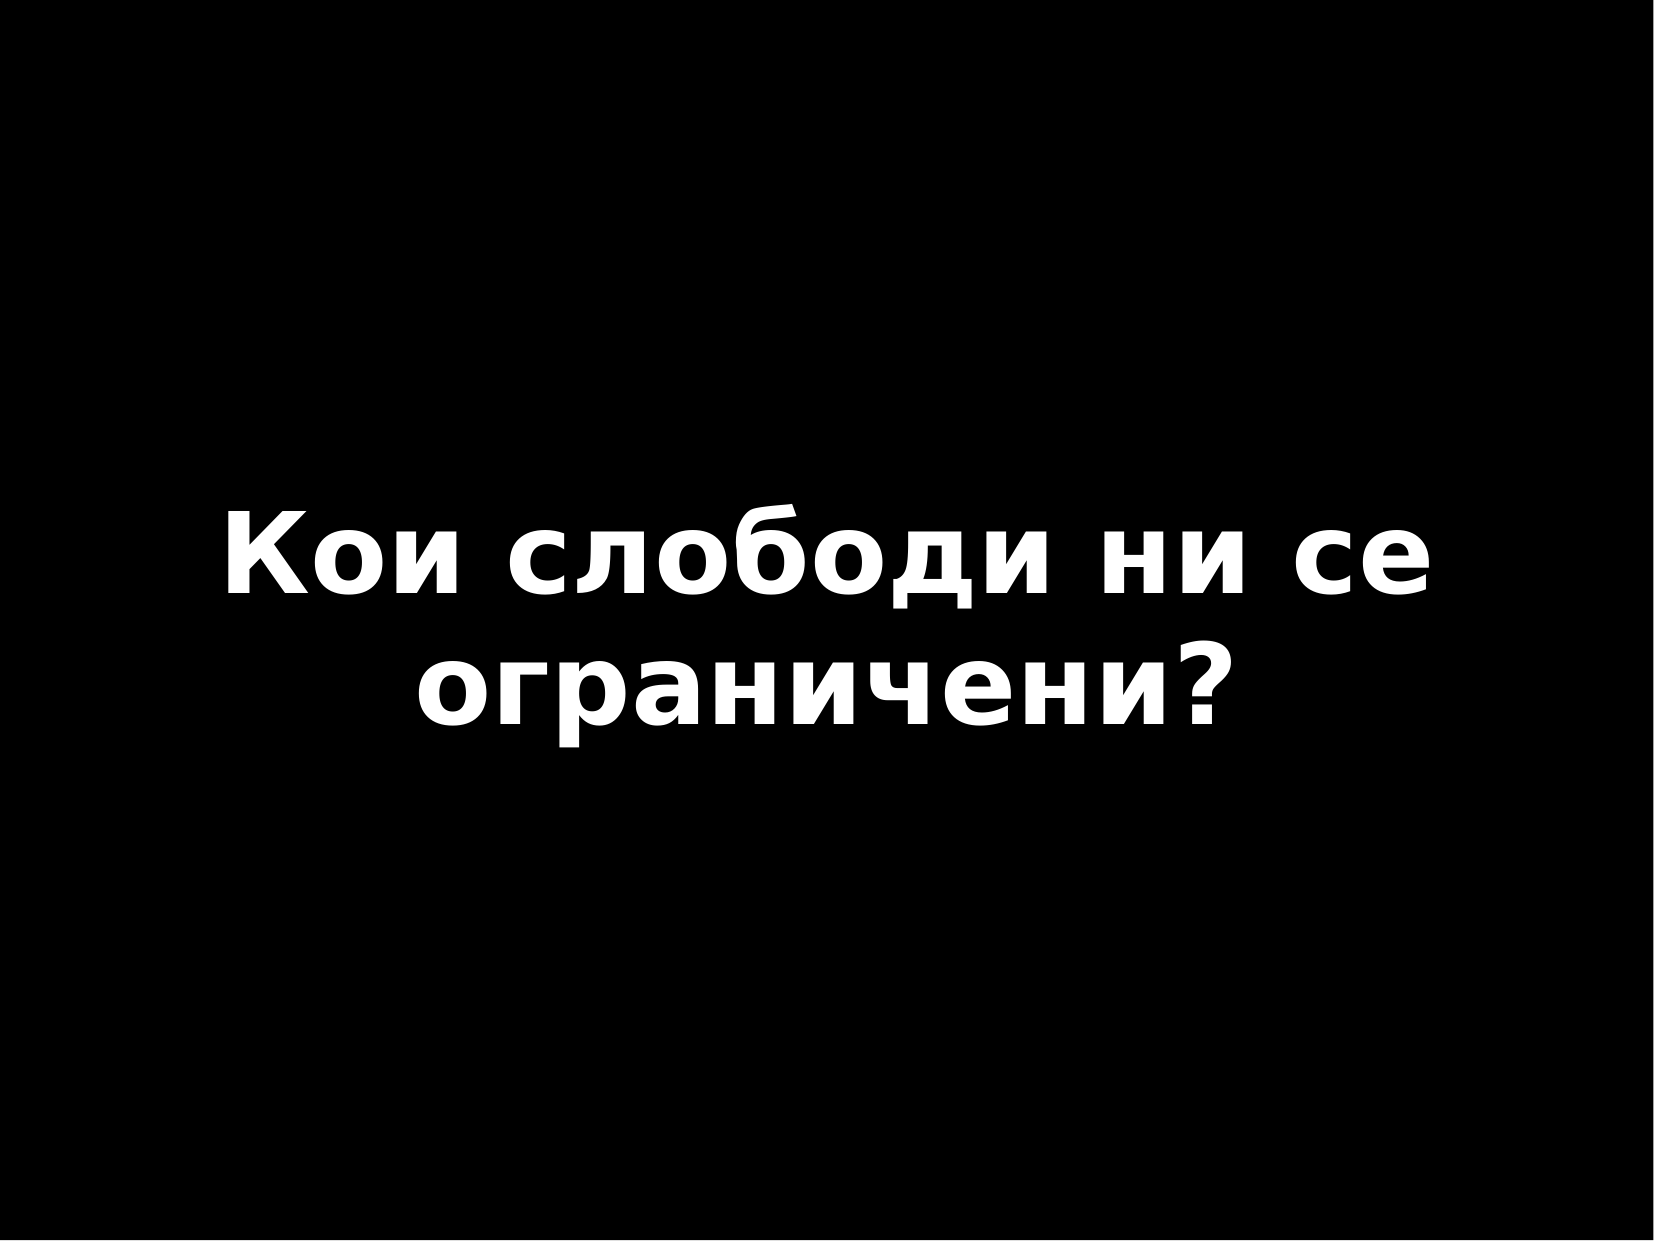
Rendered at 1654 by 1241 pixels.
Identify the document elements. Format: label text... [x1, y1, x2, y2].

subtitle Кои слободи ни се ограничени? [0, 0, 1654, 1241]
